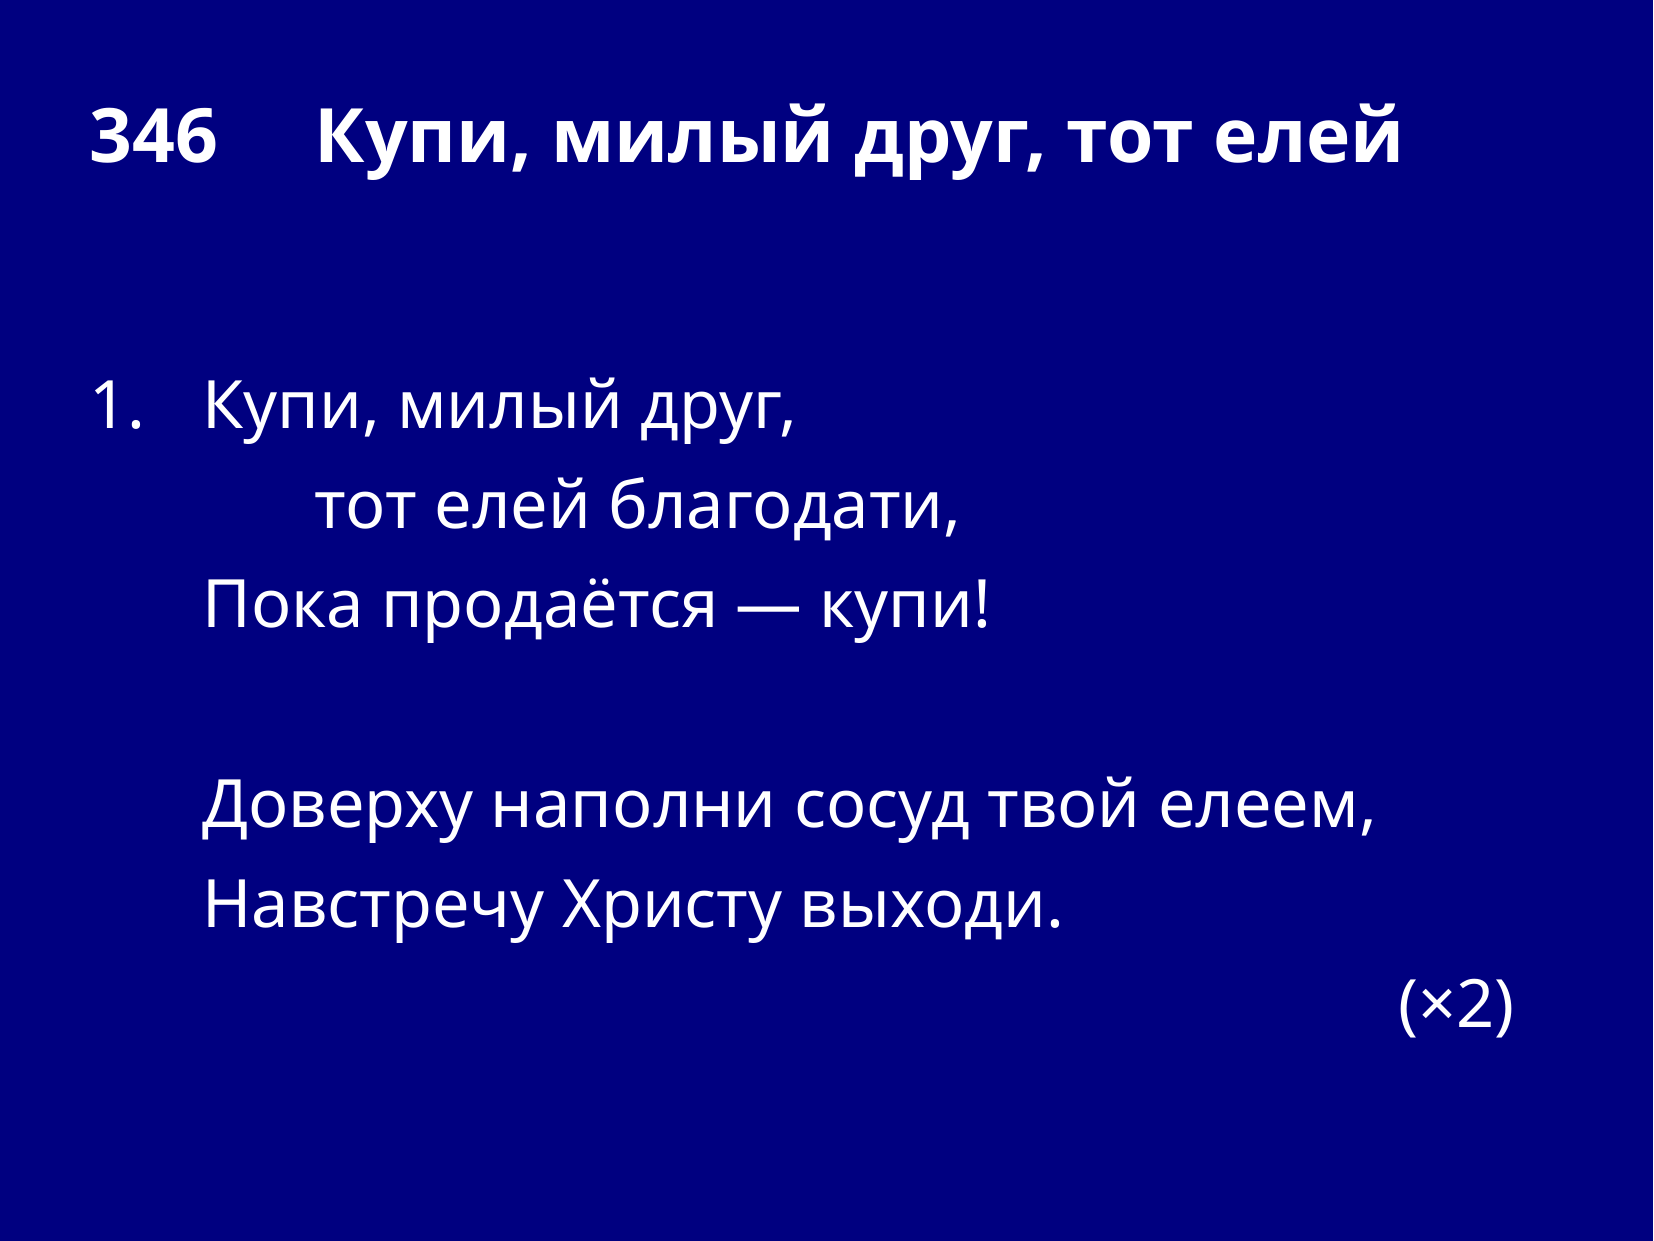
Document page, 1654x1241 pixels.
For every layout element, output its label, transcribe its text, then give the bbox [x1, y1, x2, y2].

text_box 1. Купи, милый друг, тот елей благодати, Пока продаётся — купи! Доверху наполни сосуд твой елеем, Навстречу Христу выходи. (×2) [75, 188, 1576, 1163]
text_box 346 Купи, милый друг, тот елей [75, 75, 1576, 188]
